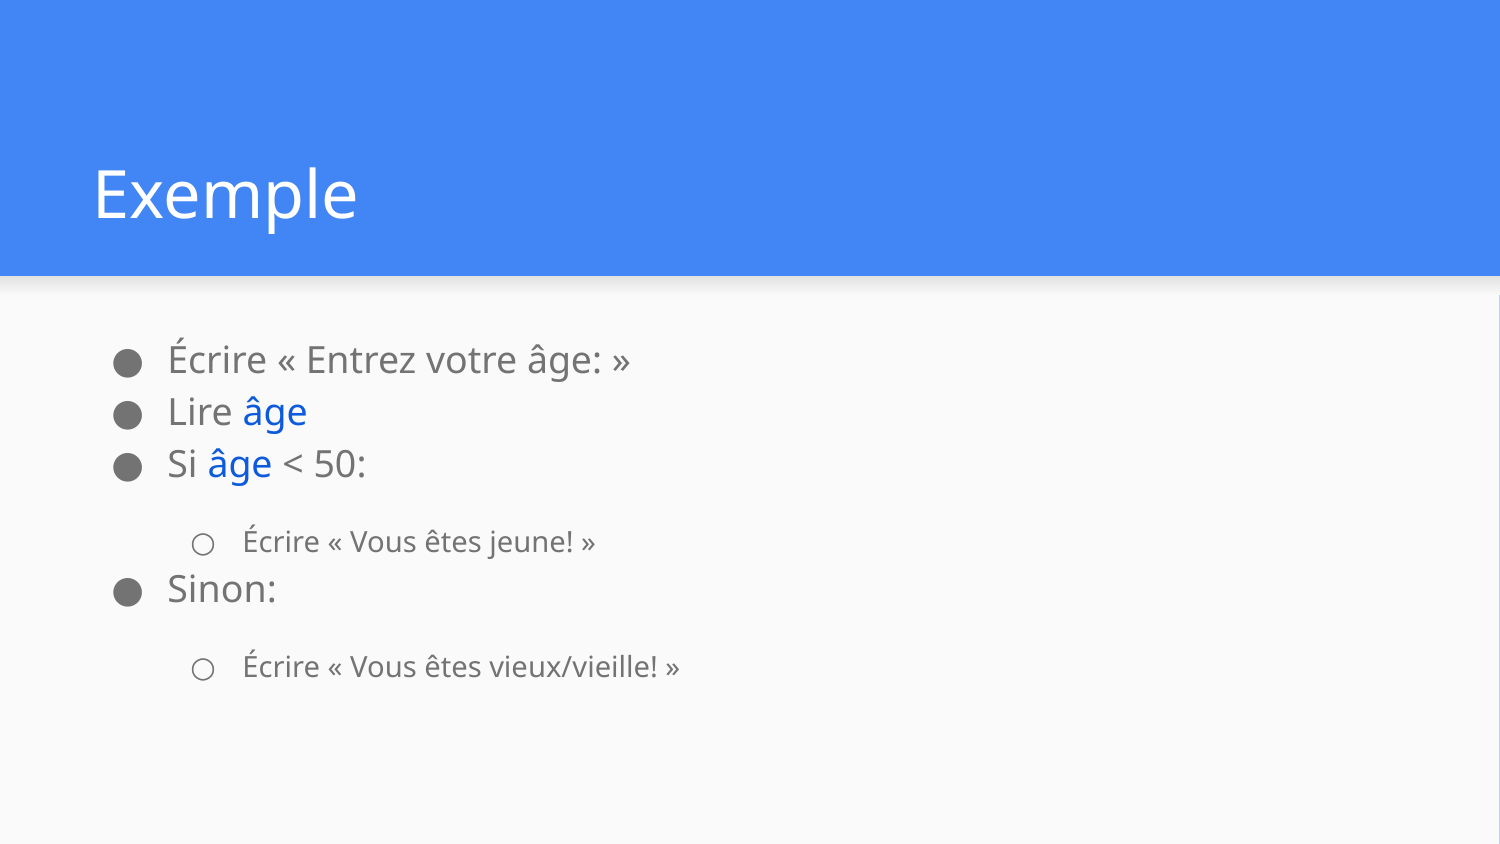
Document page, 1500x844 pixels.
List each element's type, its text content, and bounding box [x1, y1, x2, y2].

list Écrire « Entrez votre âge: » Lire âge Si âge < 50: Écrire « Vous êtes jeune! » Sinon: Écrire « Vous êtes vieux/vieille! » [77, 314, 1427, 760]
title Exemple [77, 121, 1427, 248]
